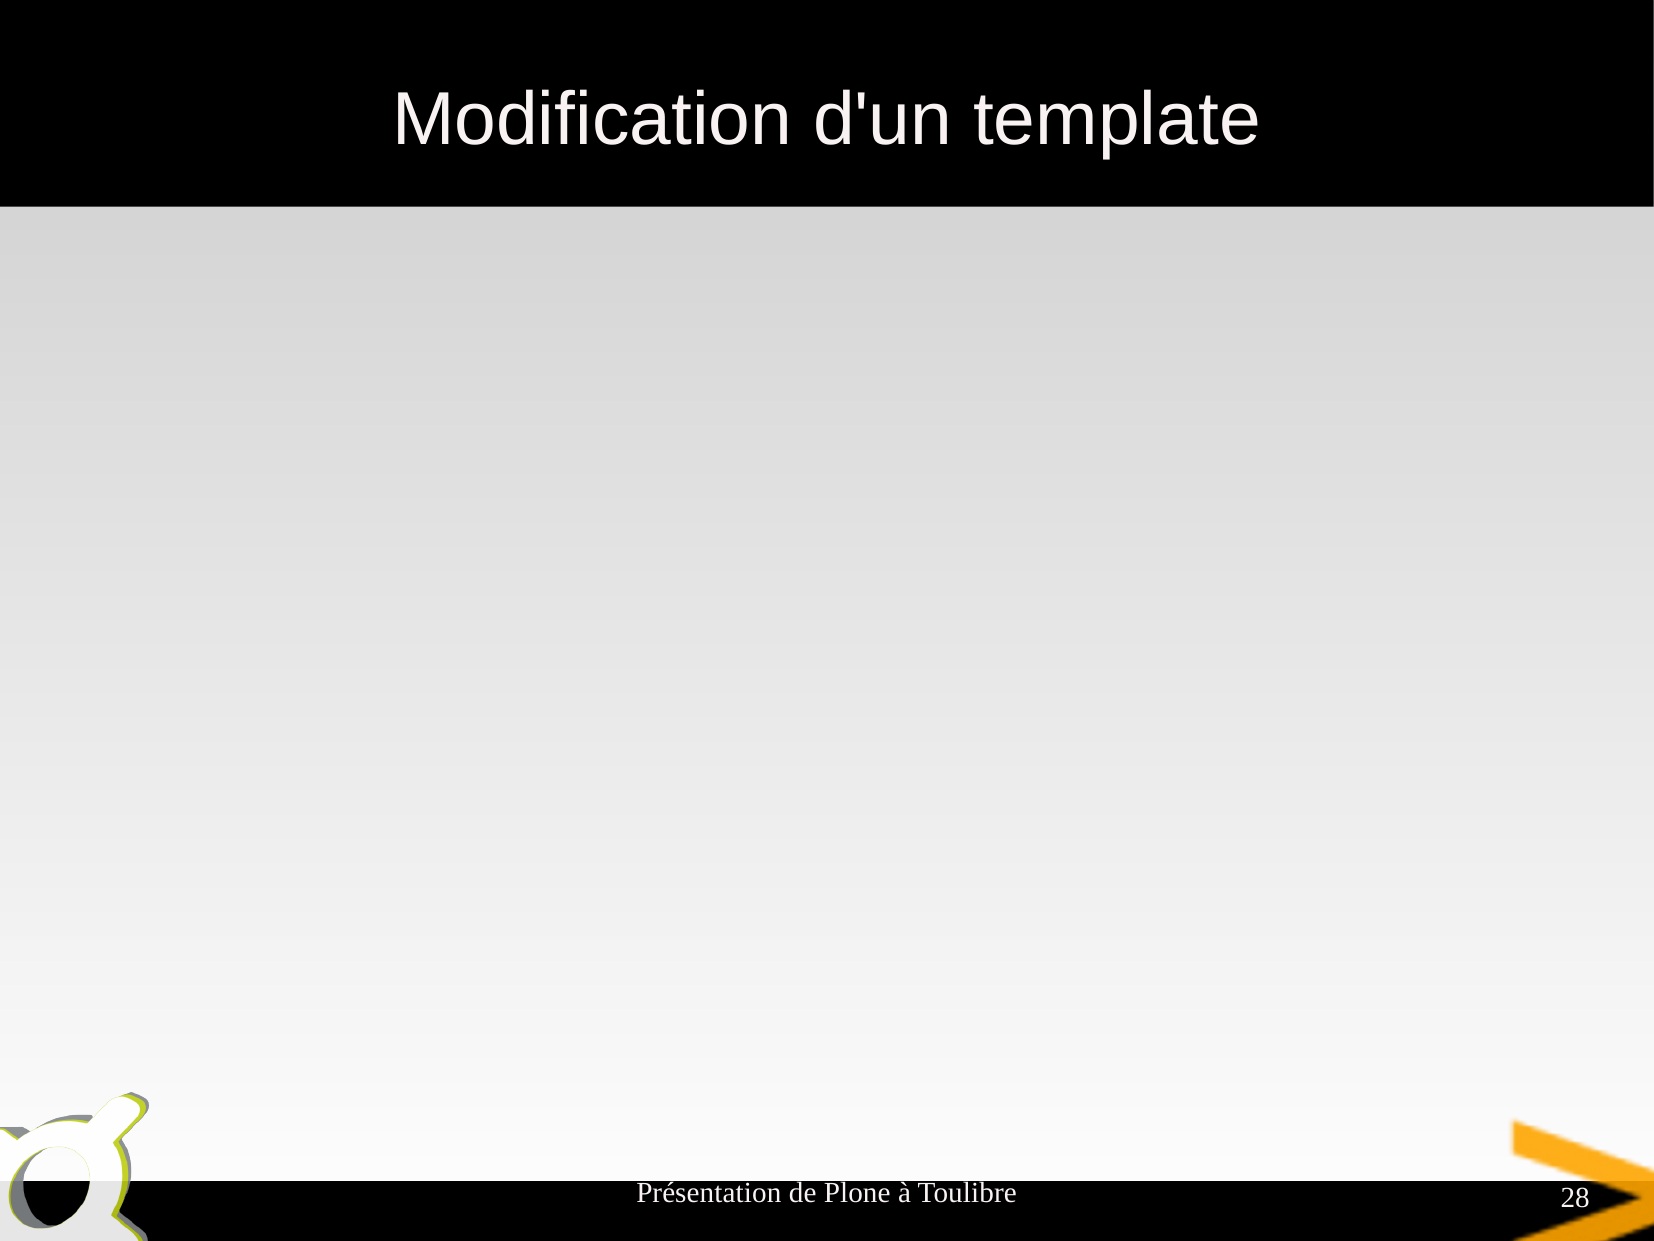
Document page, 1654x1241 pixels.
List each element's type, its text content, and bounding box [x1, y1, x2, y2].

picture [0, 1181, 149, 1241]
title Modification d'un template [177, 29, 1477, 207]
picture [1505, 1181, 1654, 1241]
